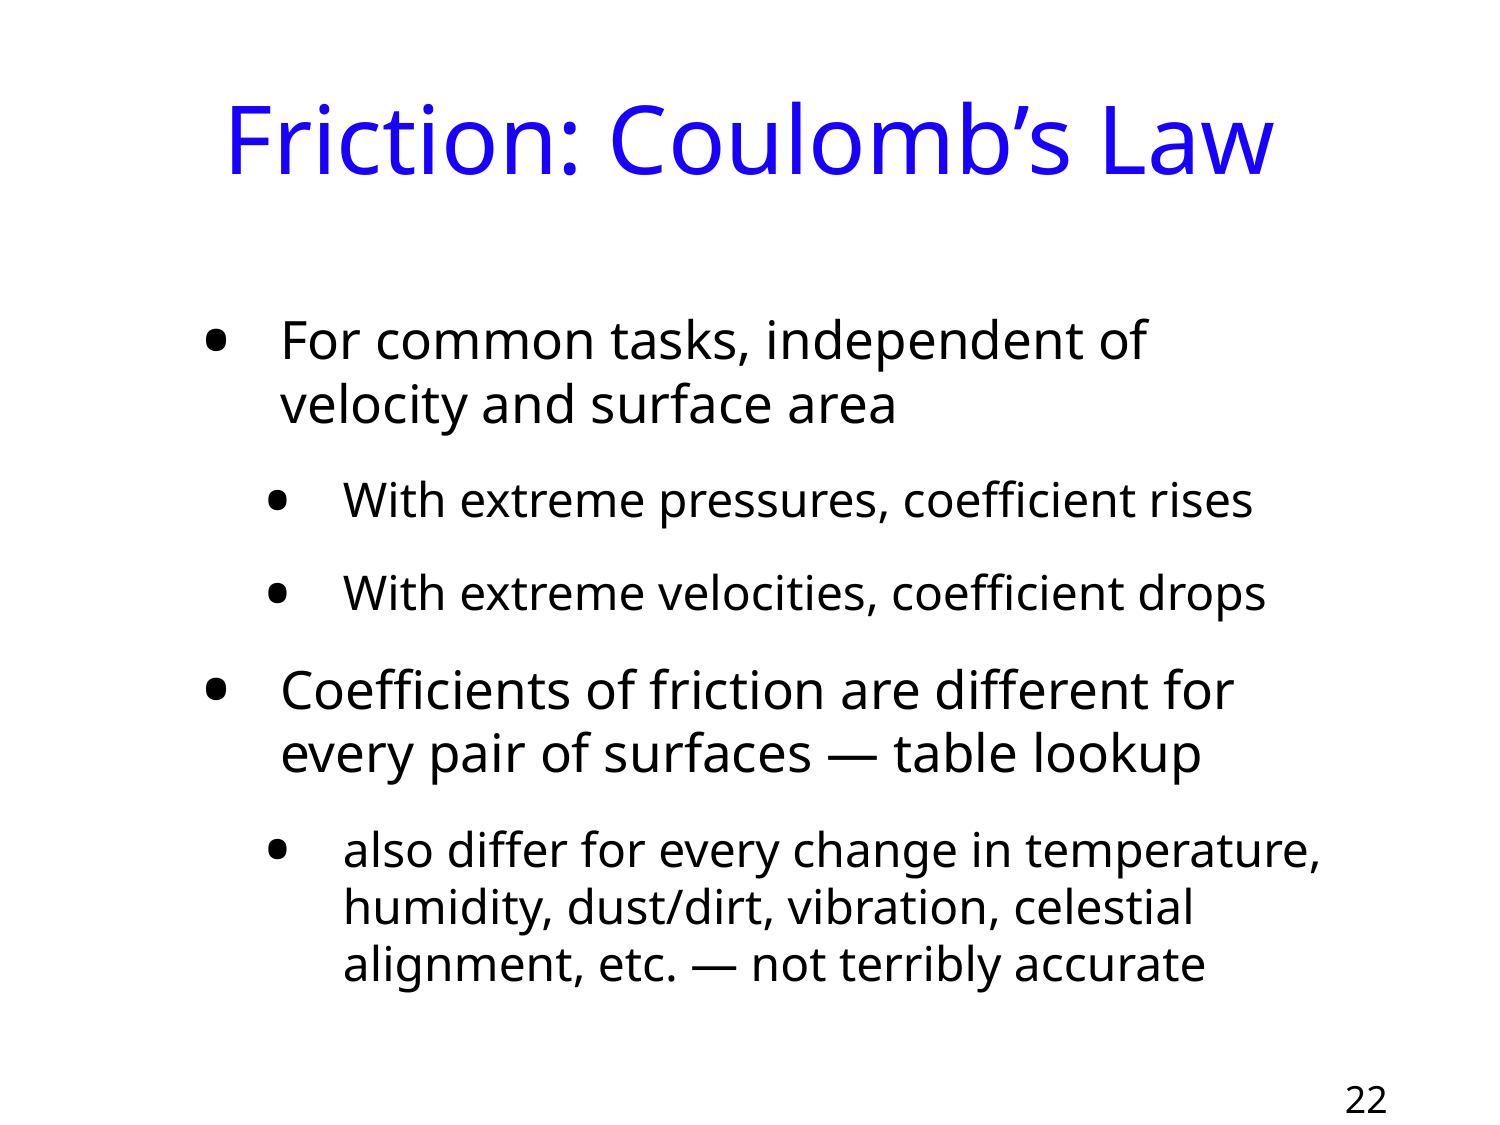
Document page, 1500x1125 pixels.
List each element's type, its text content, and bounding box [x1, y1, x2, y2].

title Friction: Coulomb’s Law [146, 21, 1354, 252]
list For common tasks, independent of velocity and surface area With extreme pressures, coefficient rises With extreme velocities, coefficient drops Coefficients of friction are different for every pair of surfaces — table lookup also differ for every change in temperature, humidity, dust/dirt, vibration, celestial alignment, etc. — not terribly accurate [146, 275, 1354, 1023]
